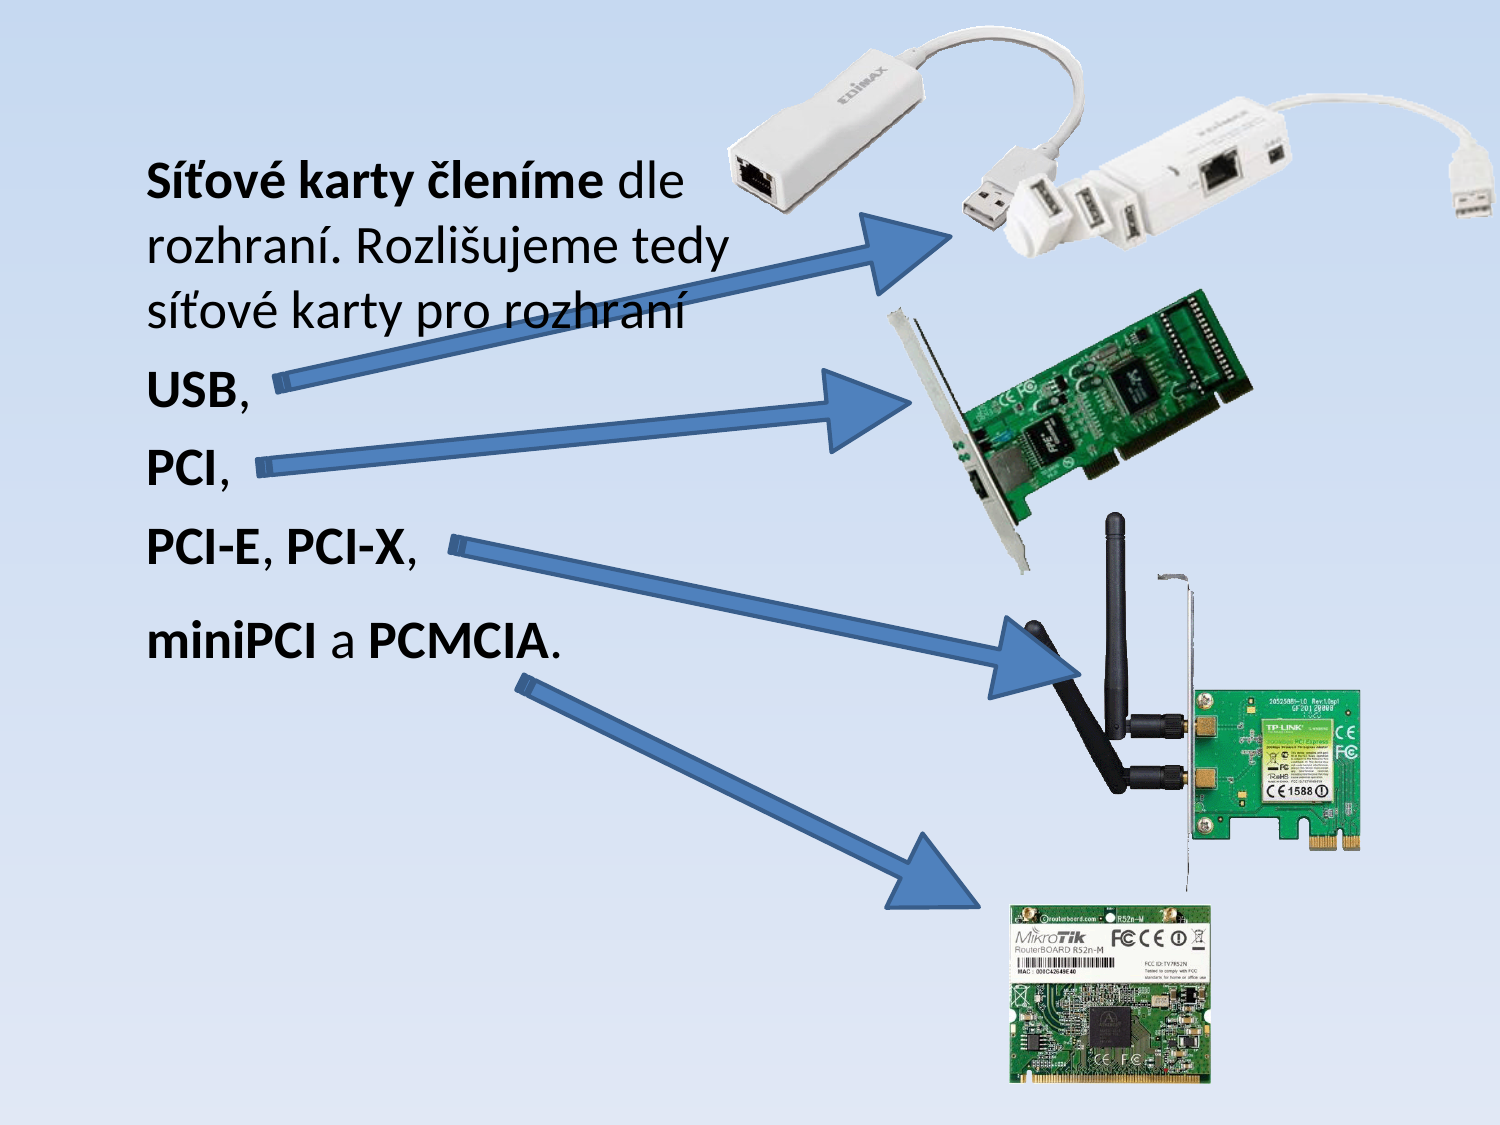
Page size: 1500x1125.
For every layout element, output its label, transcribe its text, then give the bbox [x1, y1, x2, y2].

text_box [454, 536, 464, 555]
text_box [262, 458, 269, 476]
text_box [269, 369, 911, 476]
picture [726, 0, 1500, 1084]
text_box [516, 674, 534, 695]
text_box [527, 680, 979, 908]
text_box [449, 535, 456, 553]
text_box [462, 538, 1080, 699]
list Síťové karty členíme dle rozhraní. Rozlišujeme tedy síťové karty pro rozhraní USB, PCI, PCI-E, PCI-X, miniPCI a PCMCIA. [75, 137, 786, 1005]
text_box [256, 459, 262, 477]
